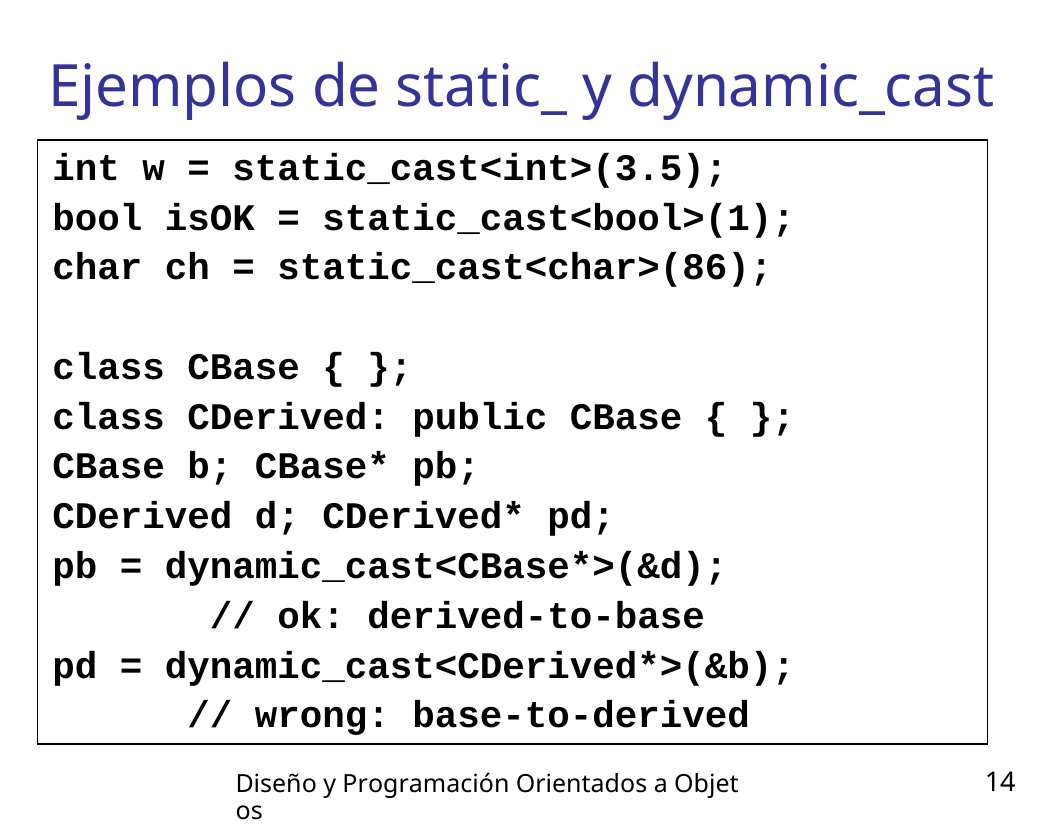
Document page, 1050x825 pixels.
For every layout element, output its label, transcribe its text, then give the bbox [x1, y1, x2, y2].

text_box int w = static_cast<int>(3.5); bool isOK = static_cast<bool>(1); char ch = static_cast<char>(86); class CBase { }; class CDerived: public CBase { }; CBase b; CBase* pb; CDerived d; CDerived* pd; pb = dynamic_cast<CBase*>(&d); // ok: derived-to-base pd = dynamic_cast<CDerived*>(&b); // wrong: base-to-derived [37, 140, 988, 744]
title Ejemplos de static_ y dynamic_cast [37, 8, 1026, 129]
